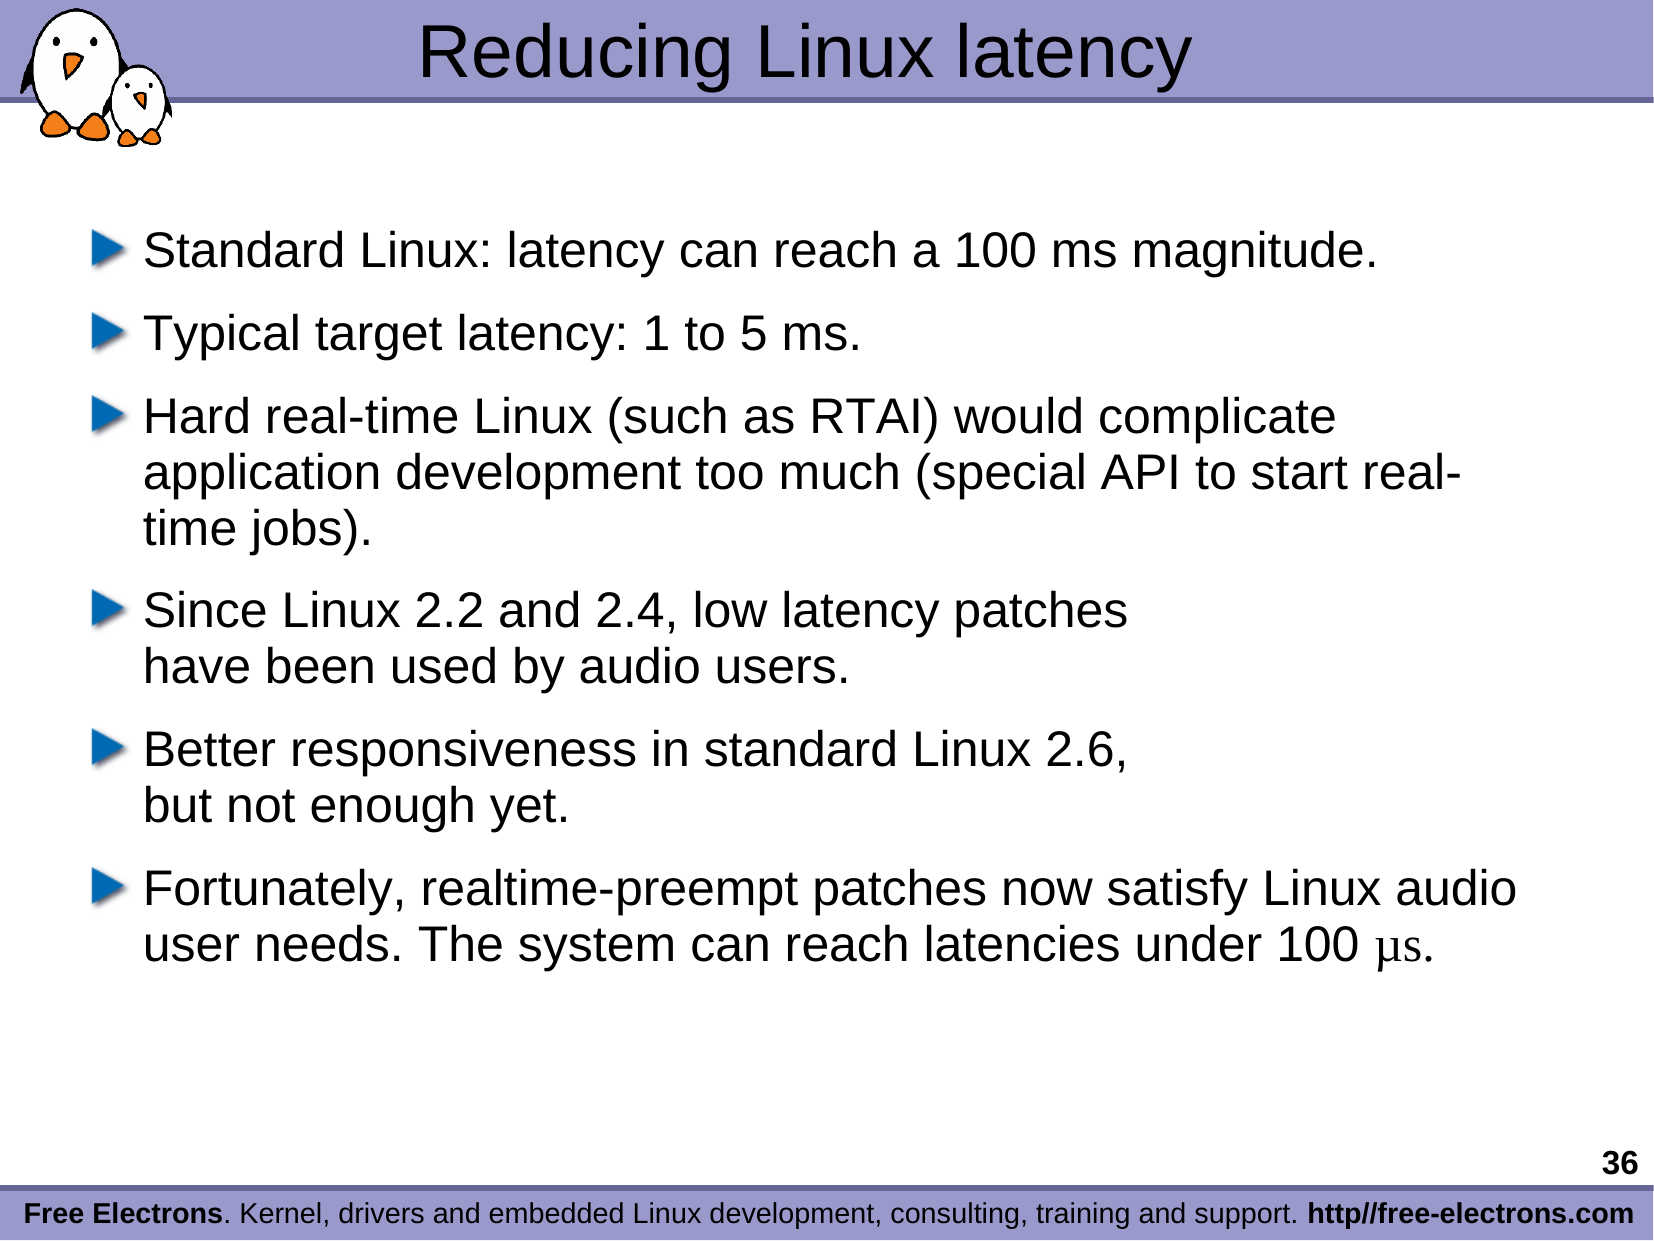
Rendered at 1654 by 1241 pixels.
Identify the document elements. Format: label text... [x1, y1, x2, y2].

list Standard Linux: latency can reach a 100 ms magnitude. Typical target latency: 1 to 5 ms. Hard real-time Linux (such as RTAI) would complicate application development too much (special API to start real-time jobs). Since Linux 2.2 and 2.4, low latency patches have been used by audio users. Better responsiveness in standard Linux 2.6, but not enough yet. Fortunately, realtime-preempt patches now satisfy Linux audio user needs. The system can reach latencies under 100 µs. [72, 222, 1553, 1041]
picture [20, 8, 172, 147]
title Reducing Linux latency [60, 0, 1551, 103]
